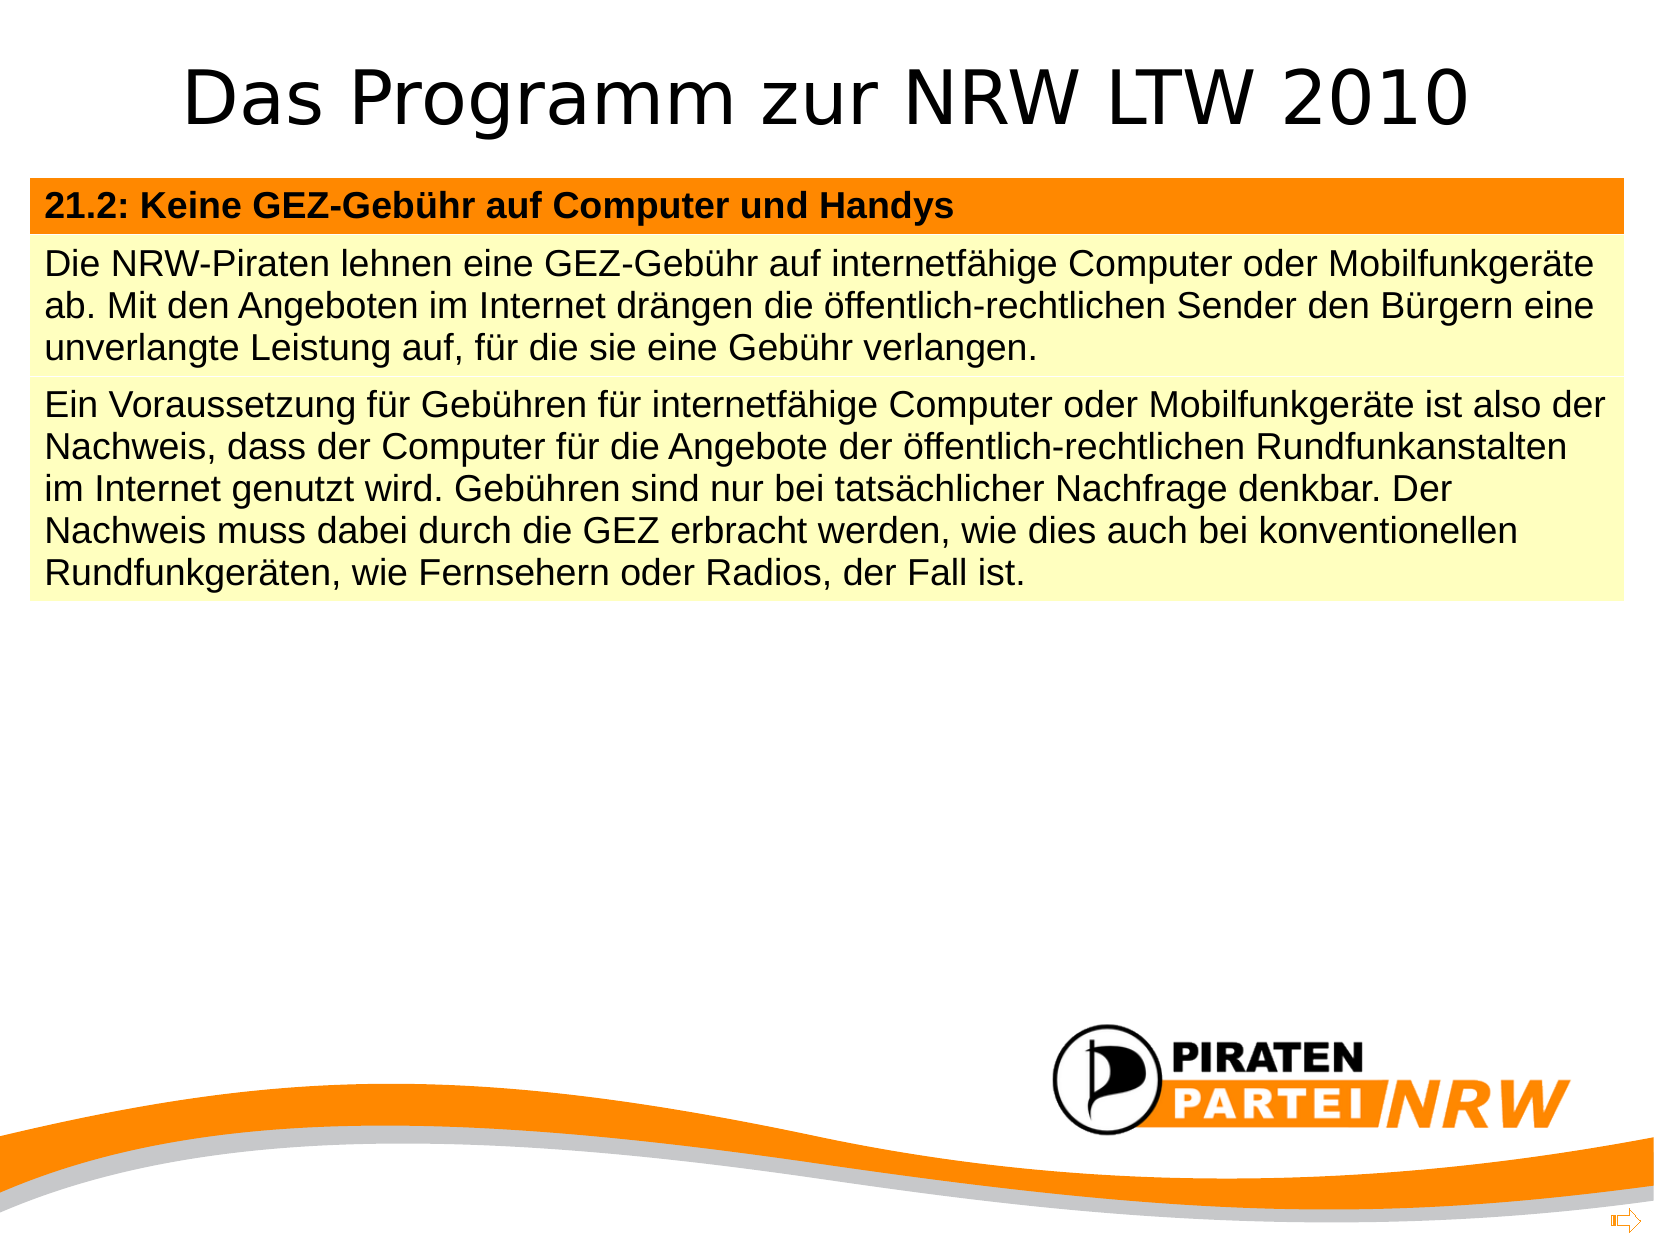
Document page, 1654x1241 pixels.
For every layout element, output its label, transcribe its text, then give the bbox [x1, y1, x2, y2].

picture [1045, 1021, 1579, 1140]
table_cell Die NRW-Piraten lehnen eine GEZ-Gebühr auf internetfähige Computer oder Mobilfunkgeräte ab. Mit den Angeboten im Internet drängen die öffentlich-rechtlichen Sender den Bürgern eine unverlangte Leistung auf, für die sie eine Gebühr verlangen. [30, 235, 1624, 376]
table_header 21.2: Keine GEZ-Gebühr auf Computer und Handys [30, 178, 1624, 234]
title Das Programm zur NRW LTW 2010 [82, 54, 1571, 143]
table_cell Ein Voraussetzung für Gebühren für internetfähige Computer oder Mobilfunkgeräte ist also der Nachweis, dass der Computer für die Angebote der öffentlich-rechtlichen Rundfunkanstalten im Internet genutzt wird. Gebühren sind nur bei tatsächlicher Nachfrage denkbar. Der Nachweis muss dabei durch die GEZ erbracht werden, wie dies auch bei konventionellen Rundfunkgeräten, wie Fernsehern oder Radios, der Fall ist. [30, 377, 1624, 601]
